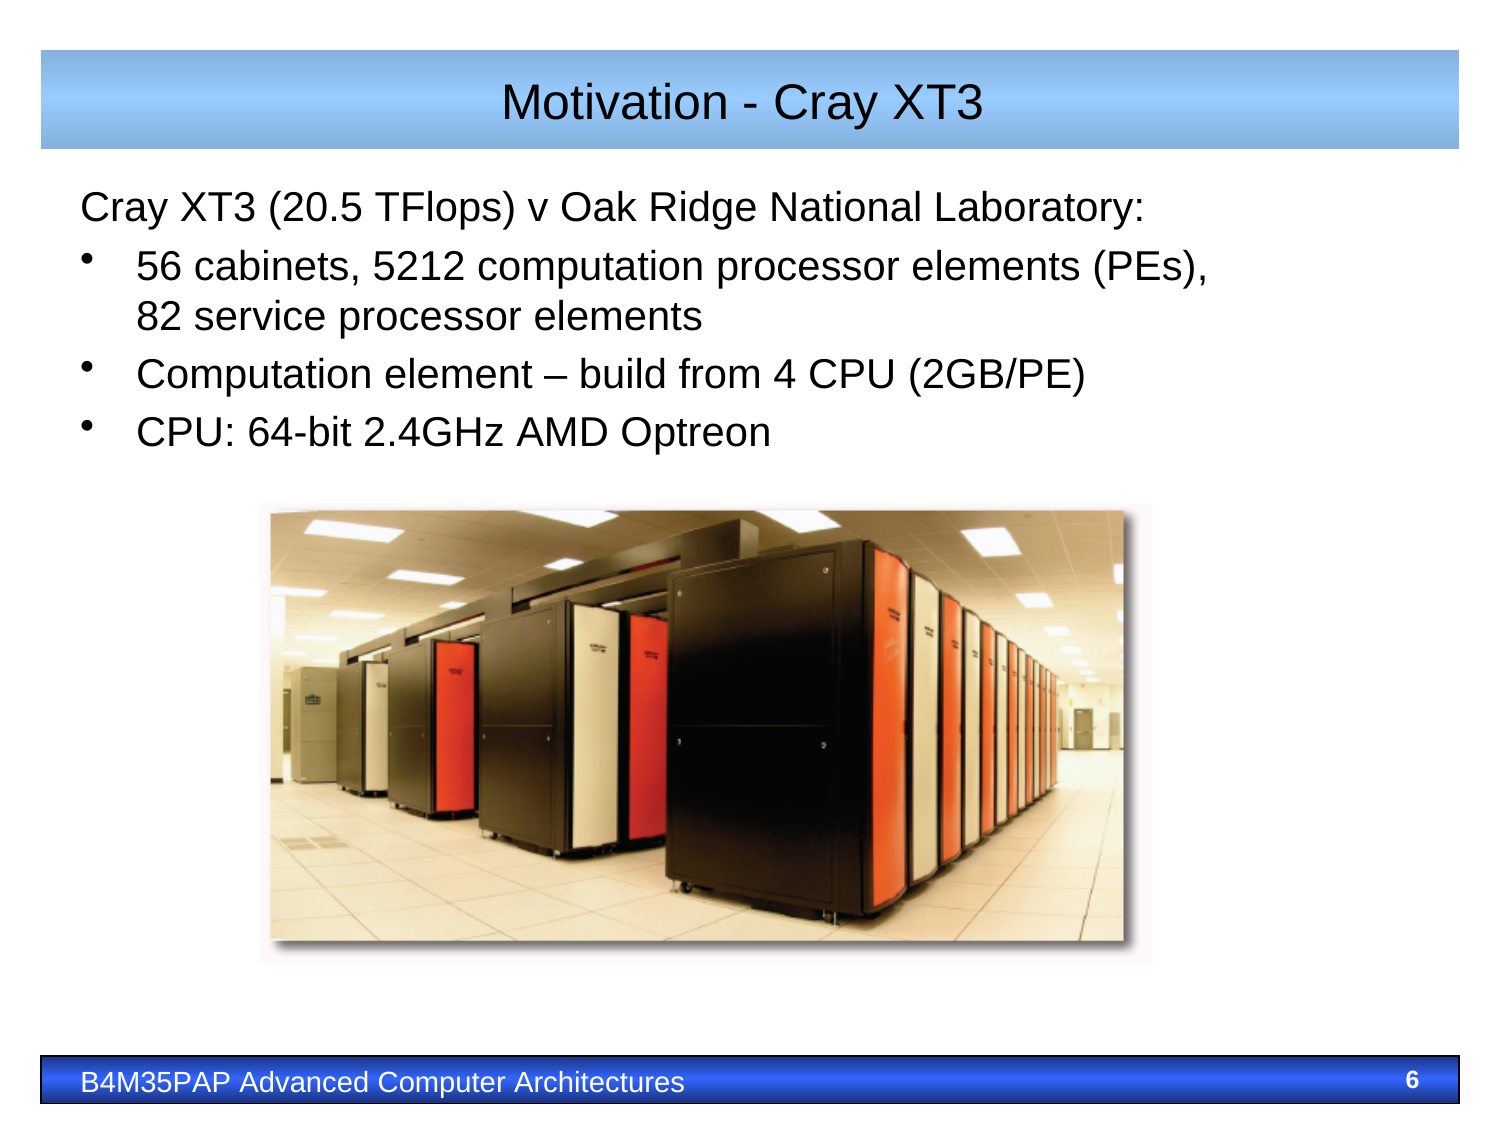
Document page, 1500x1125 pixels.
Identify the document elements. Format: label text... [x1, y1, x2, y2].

chart [260, 503, 1152, 963]
title Motivation - Cray XT3 [41, 50, 1459, 149]
list Cray XT3 (20.5 TFlops) v Oak Ridge National Laboratory: 56 cabinets, 5212 computation processor elements (PEs), 82 service processor elements Computation element – build from 4 CPU (2GB/PE) CPU: 64-bit 2.4GHz AMD Optreon [64, 172, 1436, 1000]
